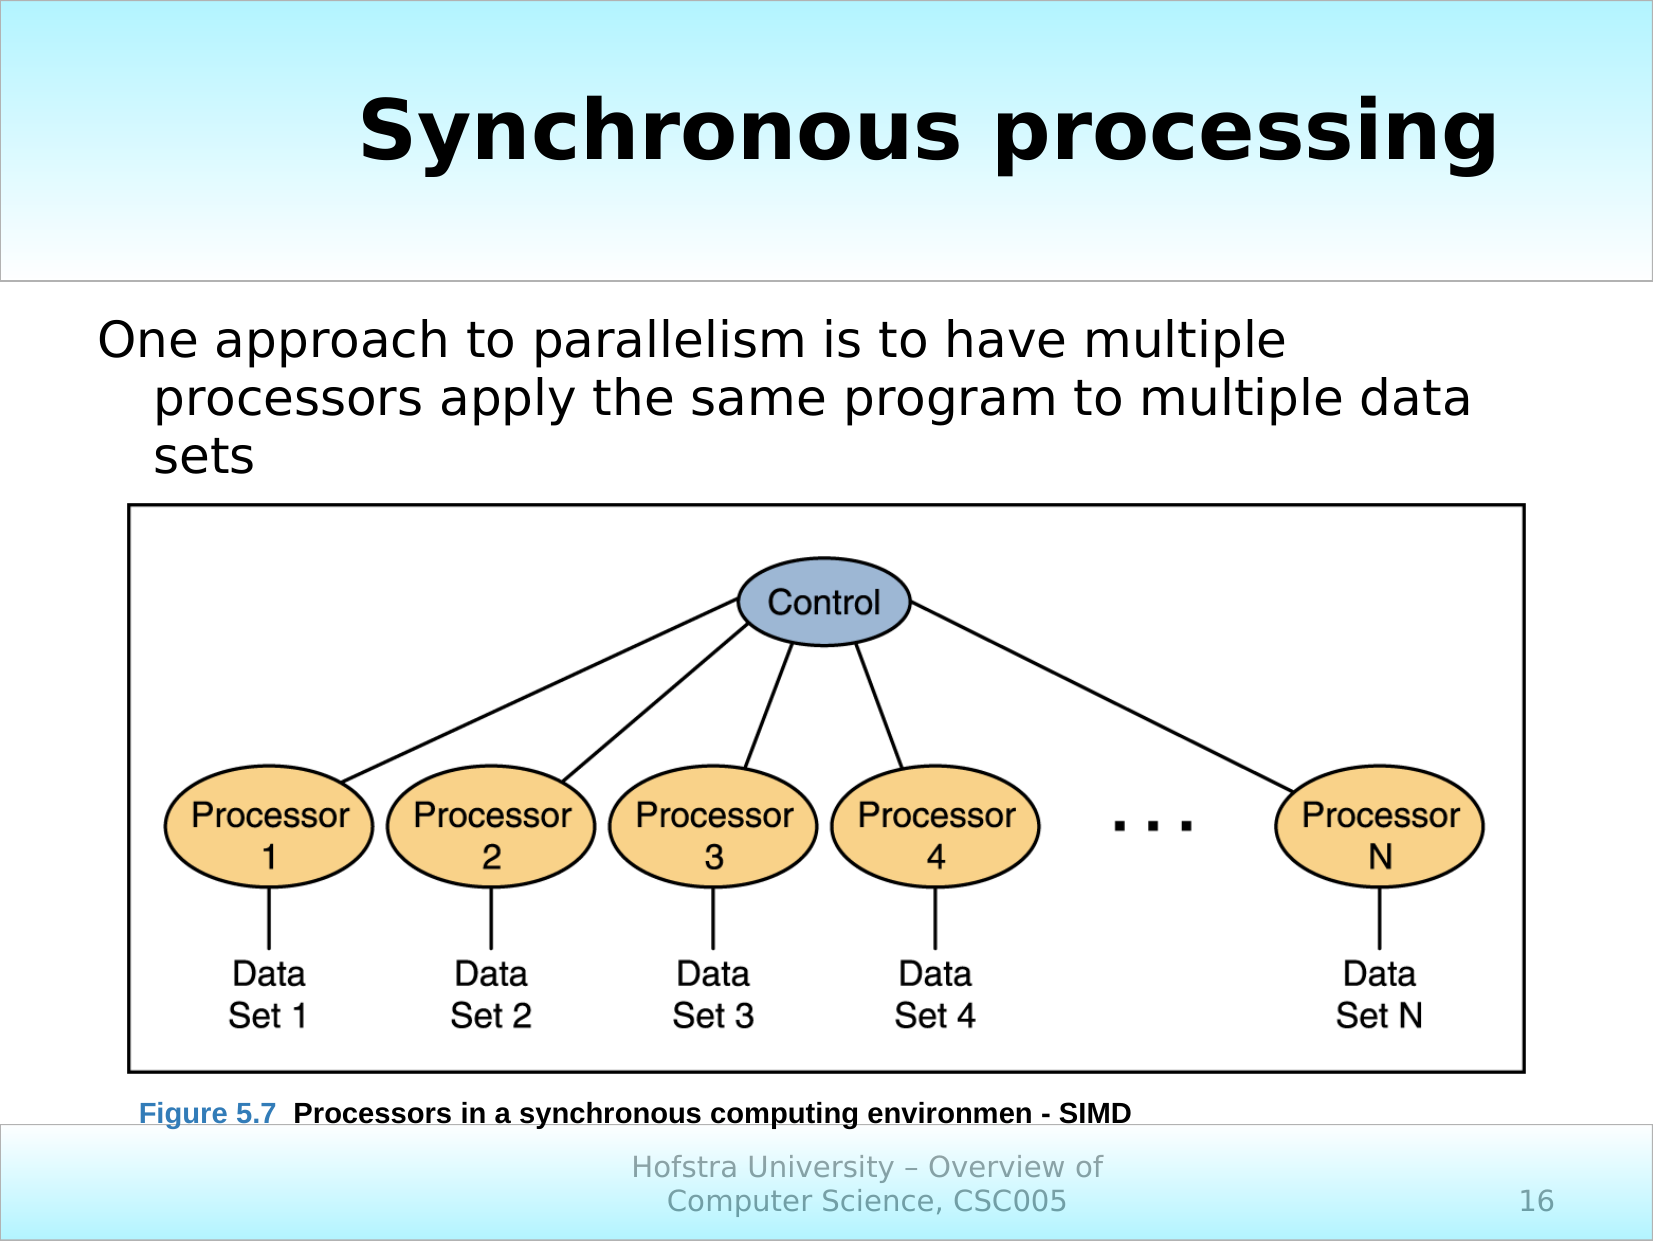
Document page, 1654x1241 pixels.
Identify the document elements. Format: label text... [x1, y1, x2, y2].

text_box Figure 5.7 Processors in a synchronous computing environmen - SIMD [123, 1088, 1148, 1138]
list One approach to parallelism is to have multiple processors apply the same program to multiple data sets [82, 303, 1571, 1131]
title Synchronous processing [247, 27, 1612, 235]
